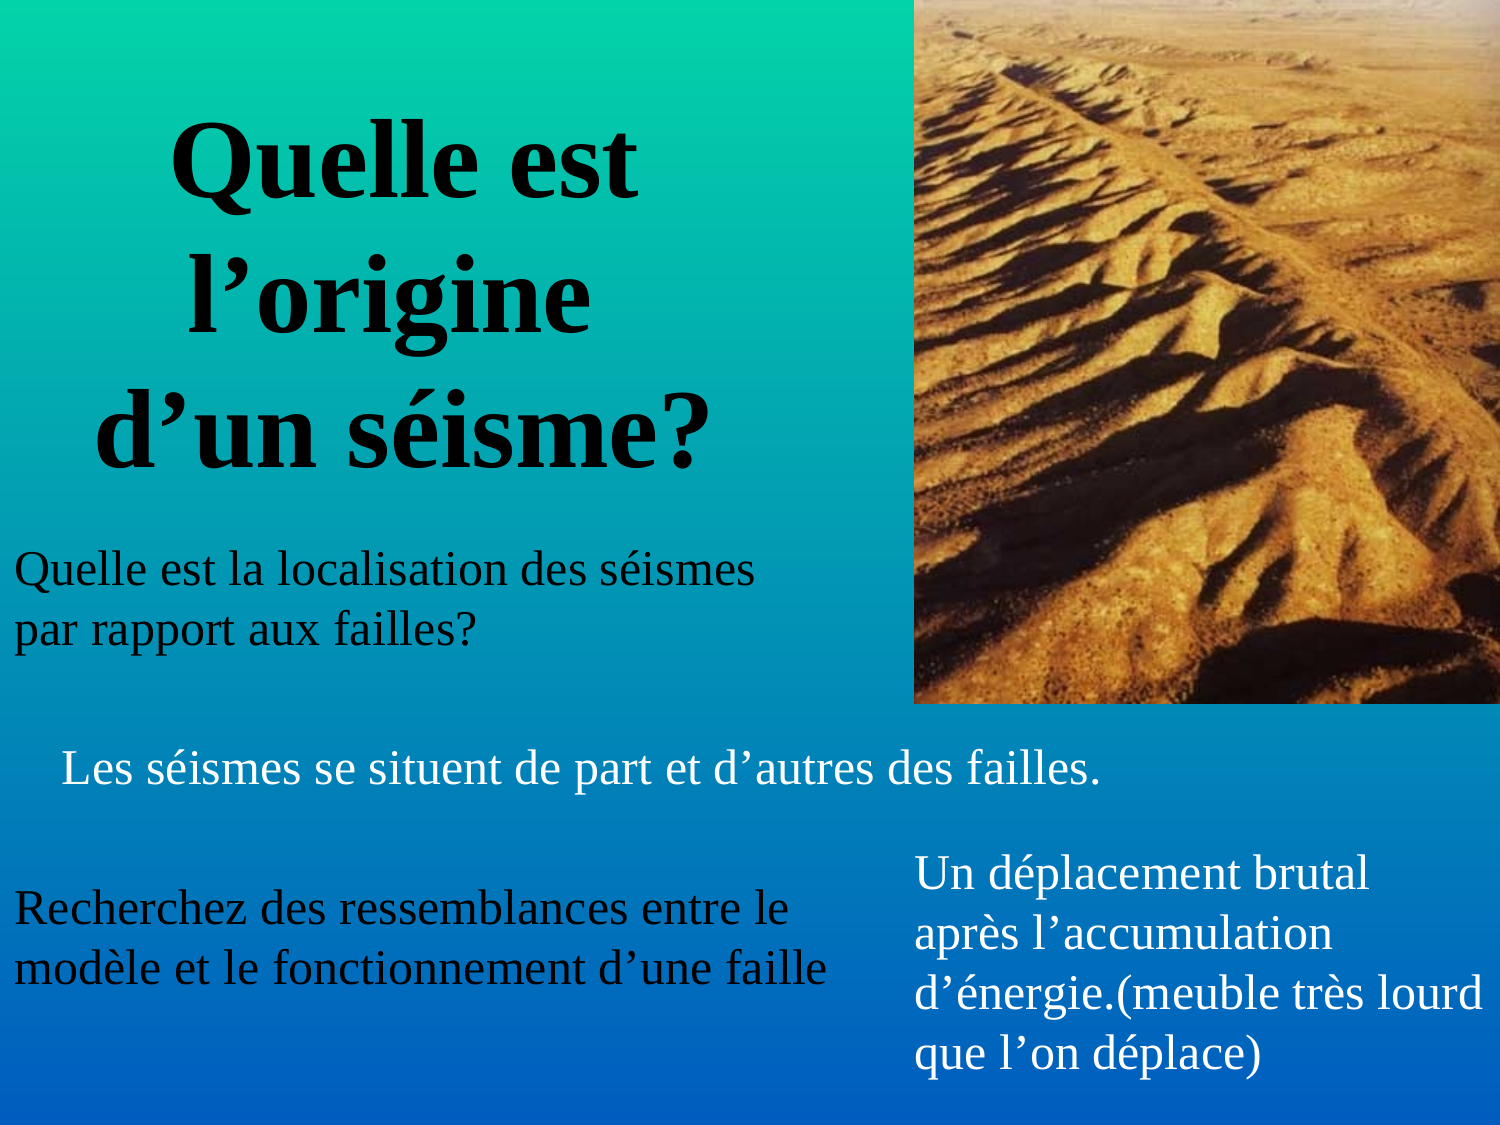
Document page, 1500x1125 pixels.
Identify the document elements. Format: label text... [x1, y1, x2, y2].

text_box Quelle est la localisation des séismes par rapport aux failles? [0, 527, 838, 663]
text_box Recherchez des ressemblances entre le modèle et le fonctionnement d’une faille [0, 867, 888, 1003]
text_box Les séismes se situent de part et d’autres des failles. [46, 726, 1161, 802]
text_box Quelle est l’origine d’un séisme? [58, 46, 751, 527]
text_box Un déplacement brutal après l’accumulation d’énergie.(meuble très lourd que l’on déplace) [900, 831, 1500, 1088]
picture [838, 0, 1500, 703]
